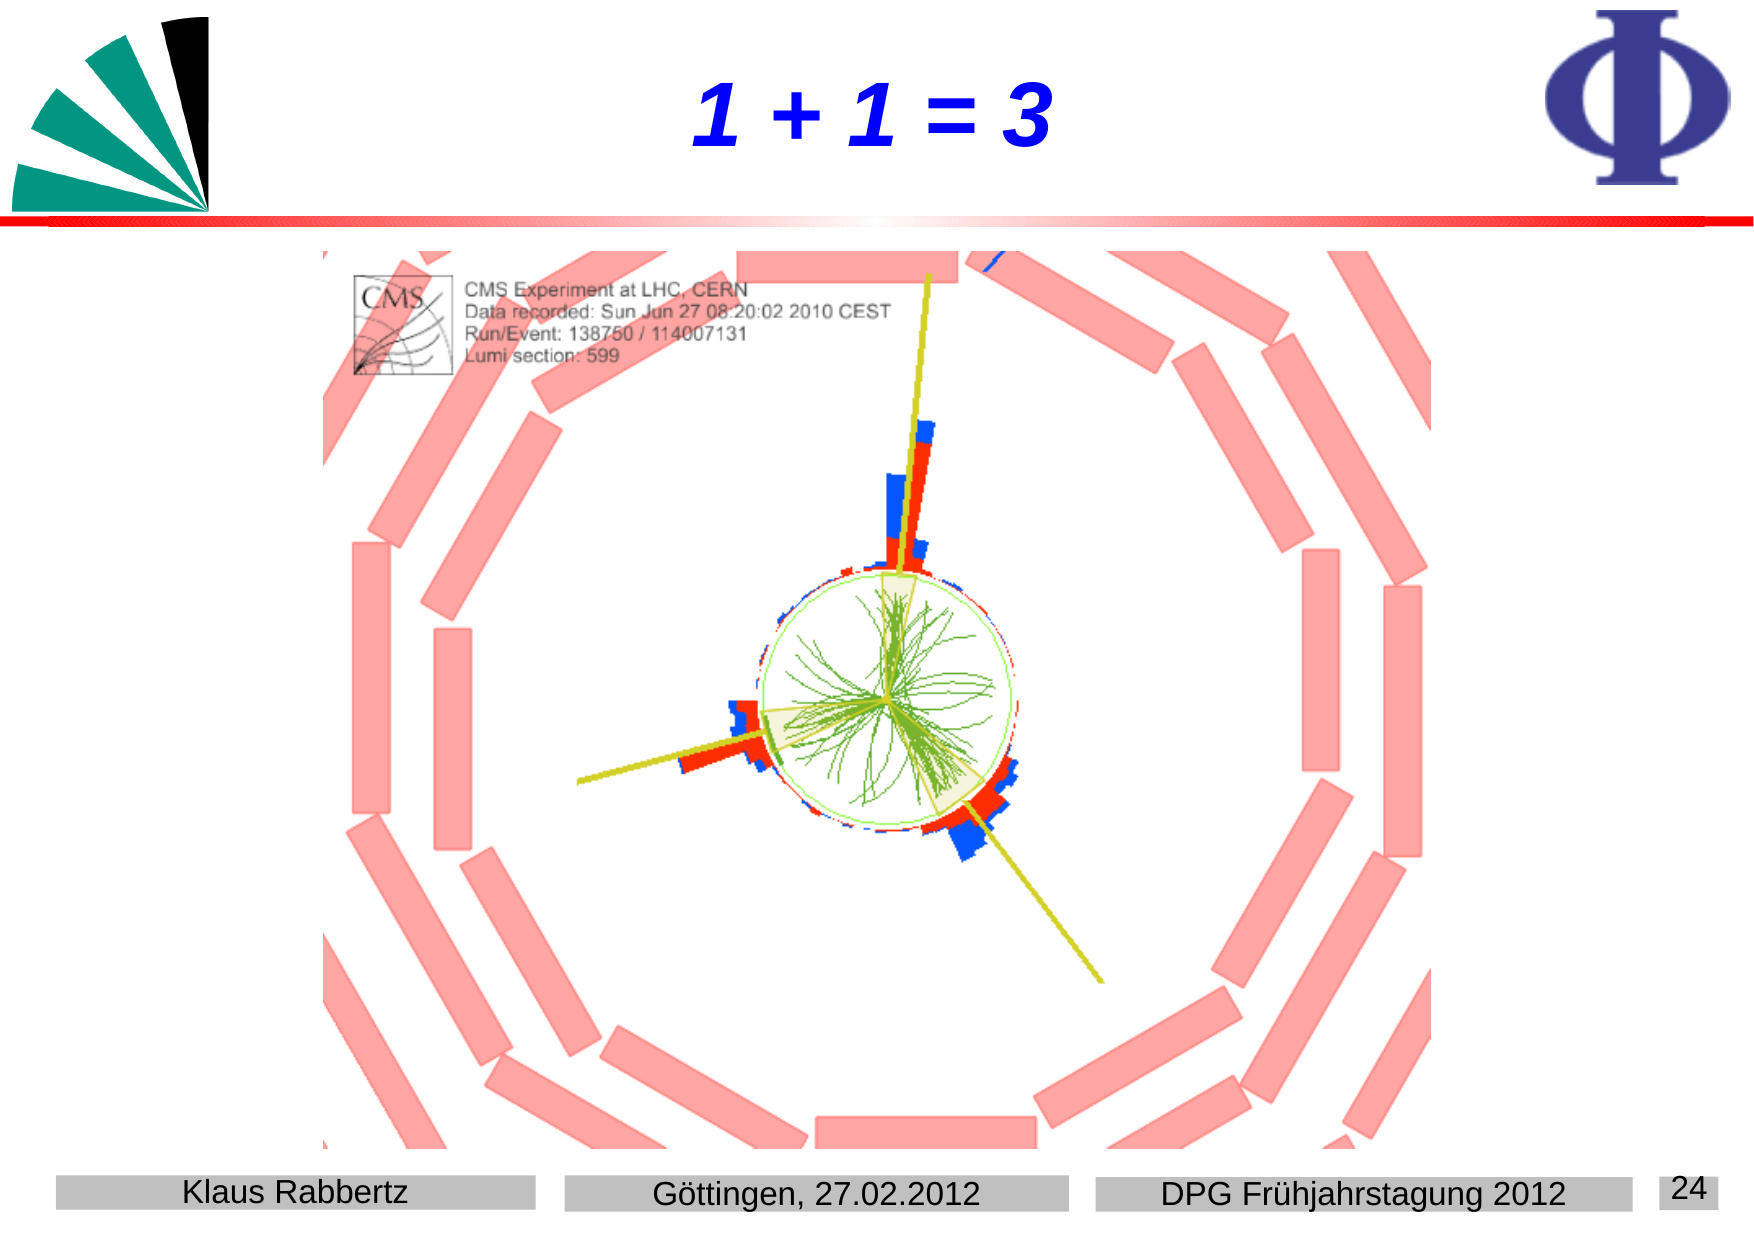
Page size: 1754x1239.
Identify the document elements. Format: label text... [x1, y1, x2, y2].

picture [1545, 10, 1731, 185]
picture [12, 17, 209, 214]
picture [323, 251, 1431, 1149]
title 1 + 1 = 3 [220, 22, 1525, 207]
